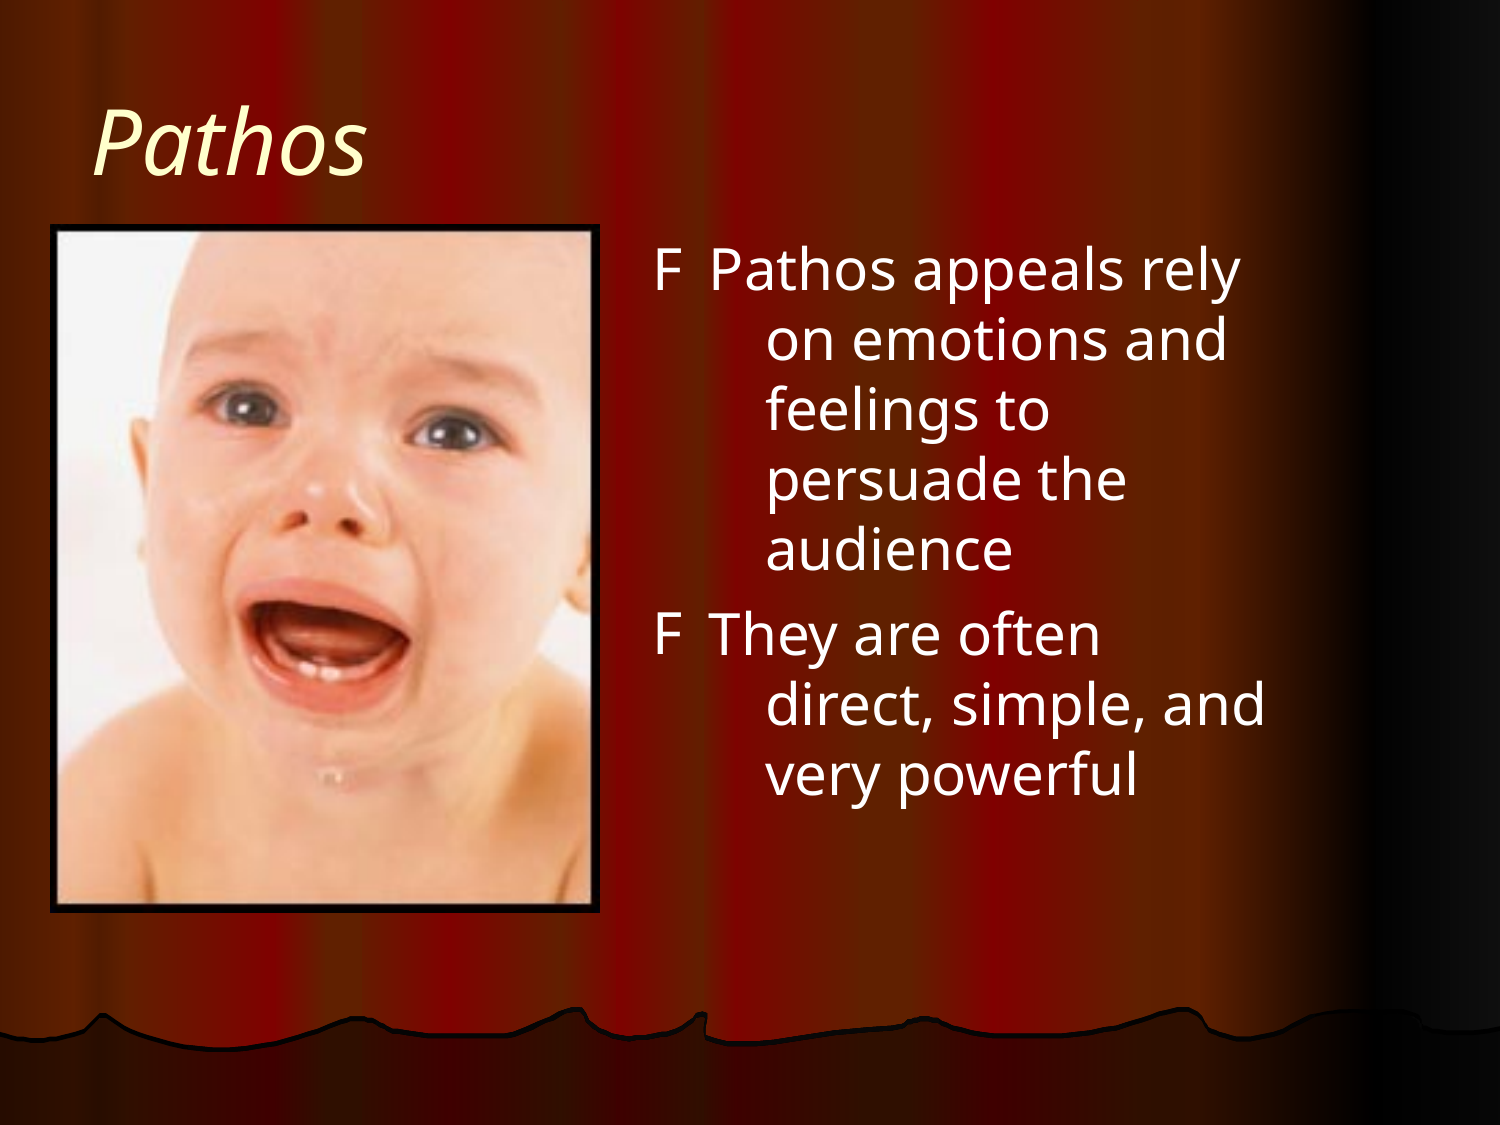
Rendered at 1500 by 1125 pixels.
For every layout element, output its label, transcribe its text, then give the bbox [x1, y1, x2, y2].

text_box Pathos appeals rely on emotions and feelings to persuade the audience They are often direct, simple, and very powerful [638, 225, 1300, 967]
picture [50, 224, 601, 913]
text_box Pathos [75, 45, 1425, 233]
